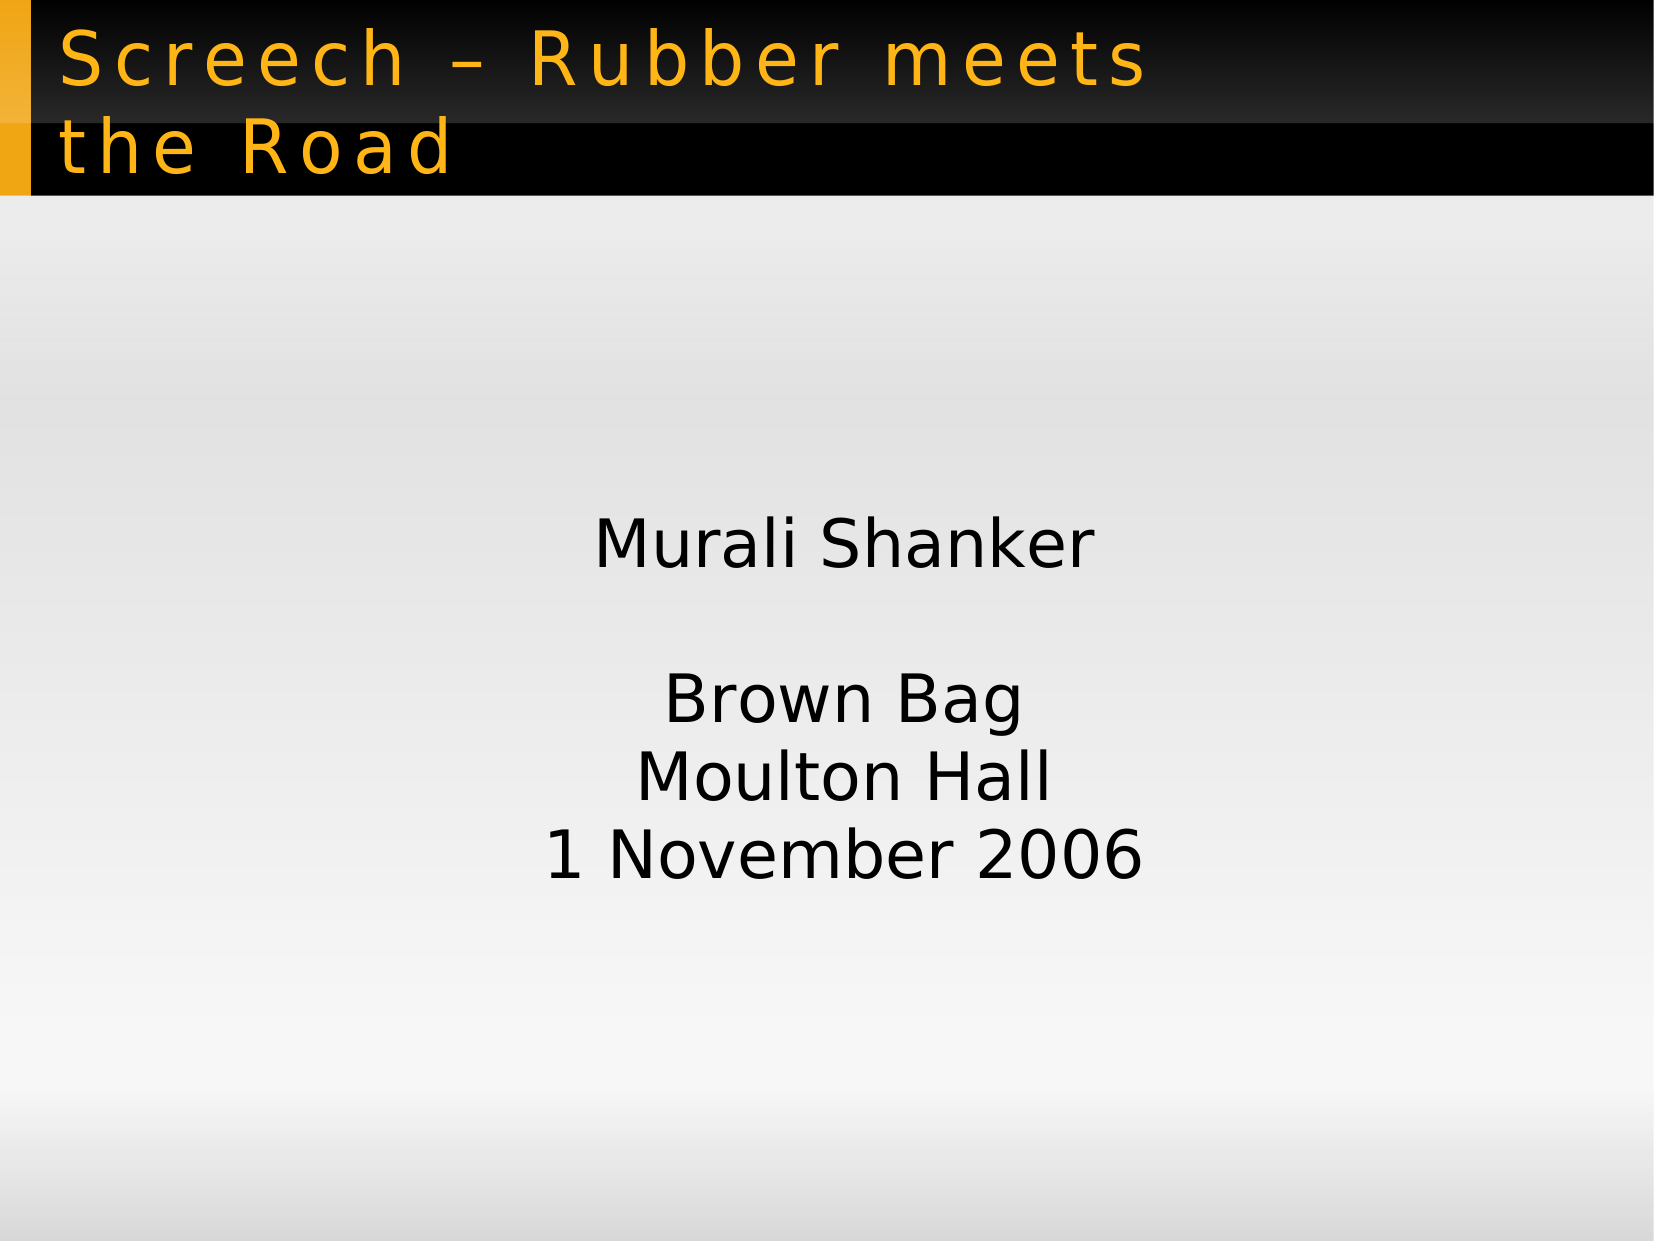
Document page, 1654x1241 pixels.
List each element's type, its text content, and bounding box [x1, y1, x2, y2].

subtitle Murali Shanker Brown Bag Moulton Hall 1 November 2006 [82, 290, 1571, 1109]
title Screech – Rubber meets the Road [59, 16, 1270, 191]
picture [0, 0, 1654, 1241]
